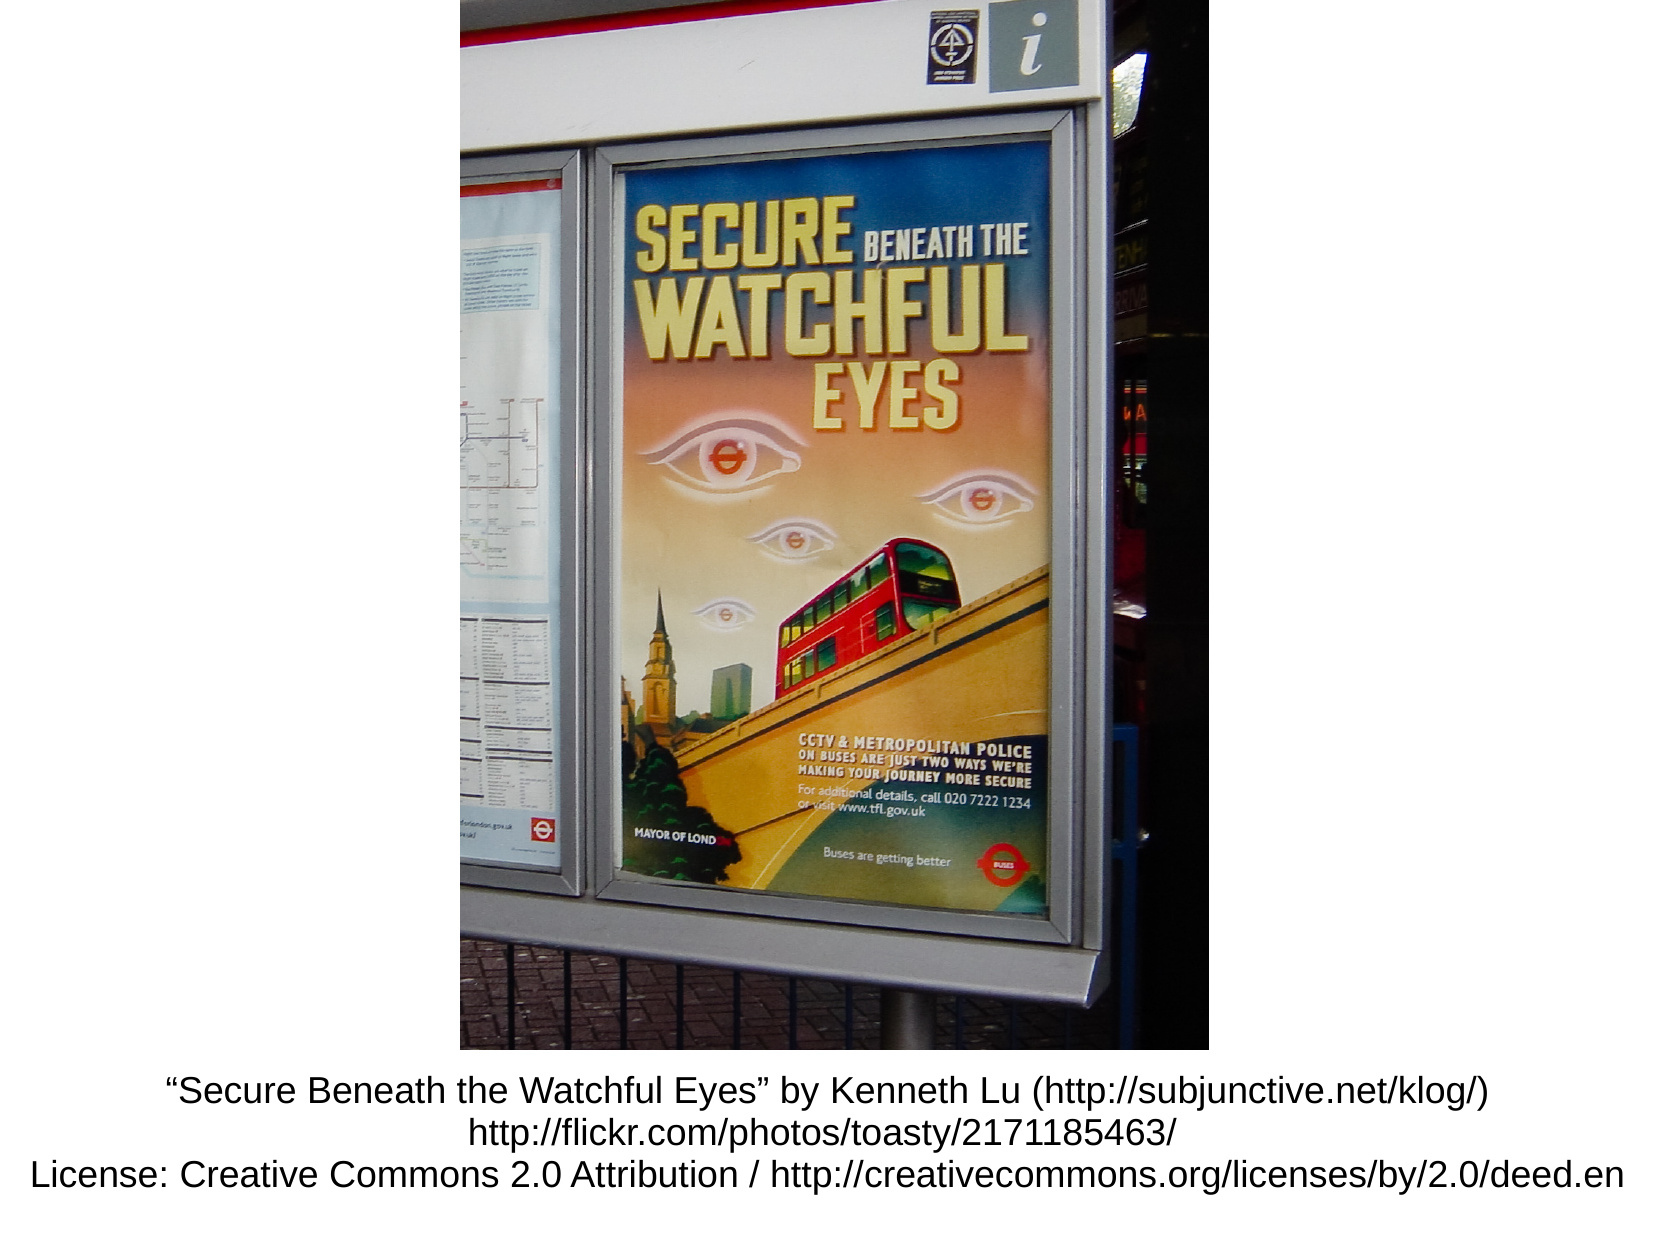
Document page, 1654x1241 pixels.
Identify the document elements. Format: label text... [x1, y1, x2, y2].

picture [460, 0, 1209, 1051]
text_box “Secure Beneath the Watchful Eyes” by Kenneth Lu (http://subjunctive.net/klog/) http://flickr.com/photos/toasty/2171185463/ License: Creative Commons 2.0 Attribution / http://creativecommons.org/licenses/by/2.0/deed.en [15, 1061, 1654, 1241]
